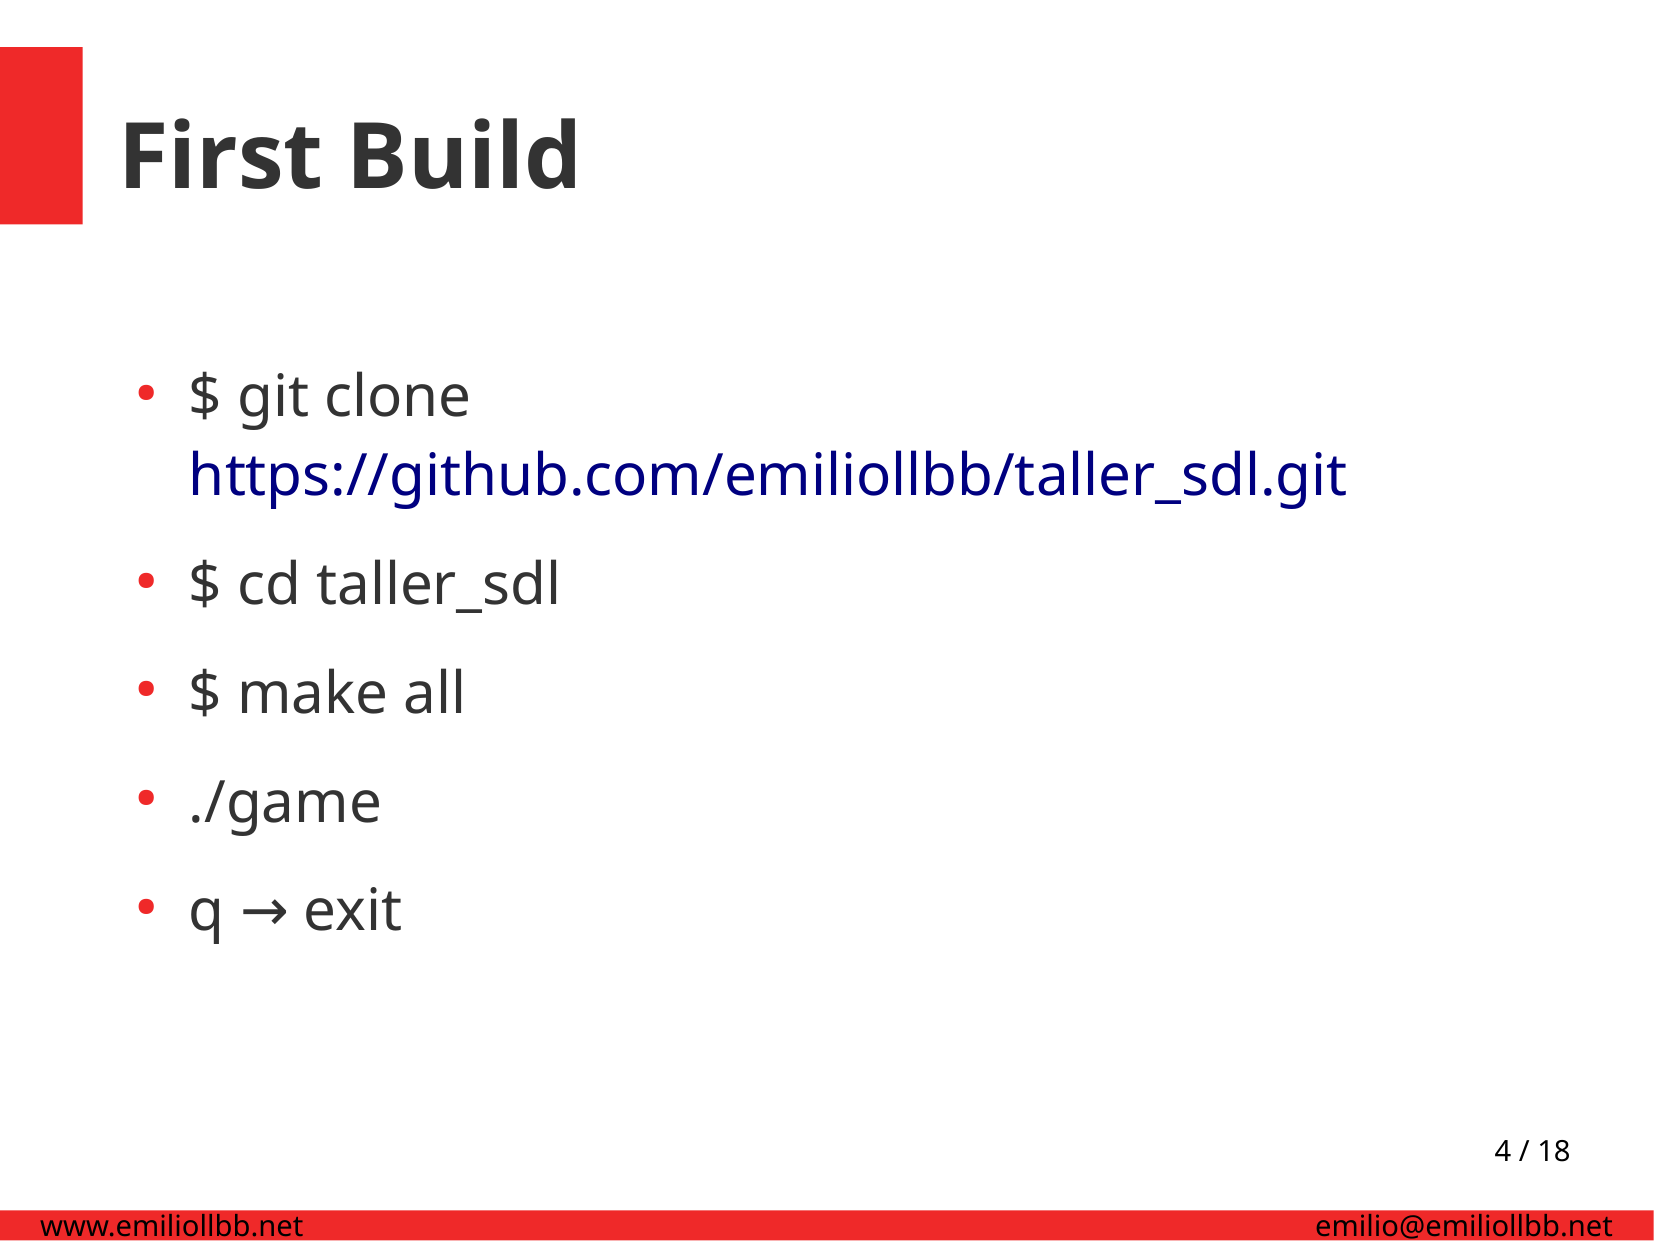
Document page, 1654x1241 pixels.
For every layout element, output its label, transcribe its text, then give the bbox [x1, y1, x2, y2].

title First Build [118, 49, 1571, 257]
list $ git clone https://github.com/emiliollbb/taller_sdl.git $ cd taller_sdl $ make all ./game q → exit [118, 354, 1536, 1074]
